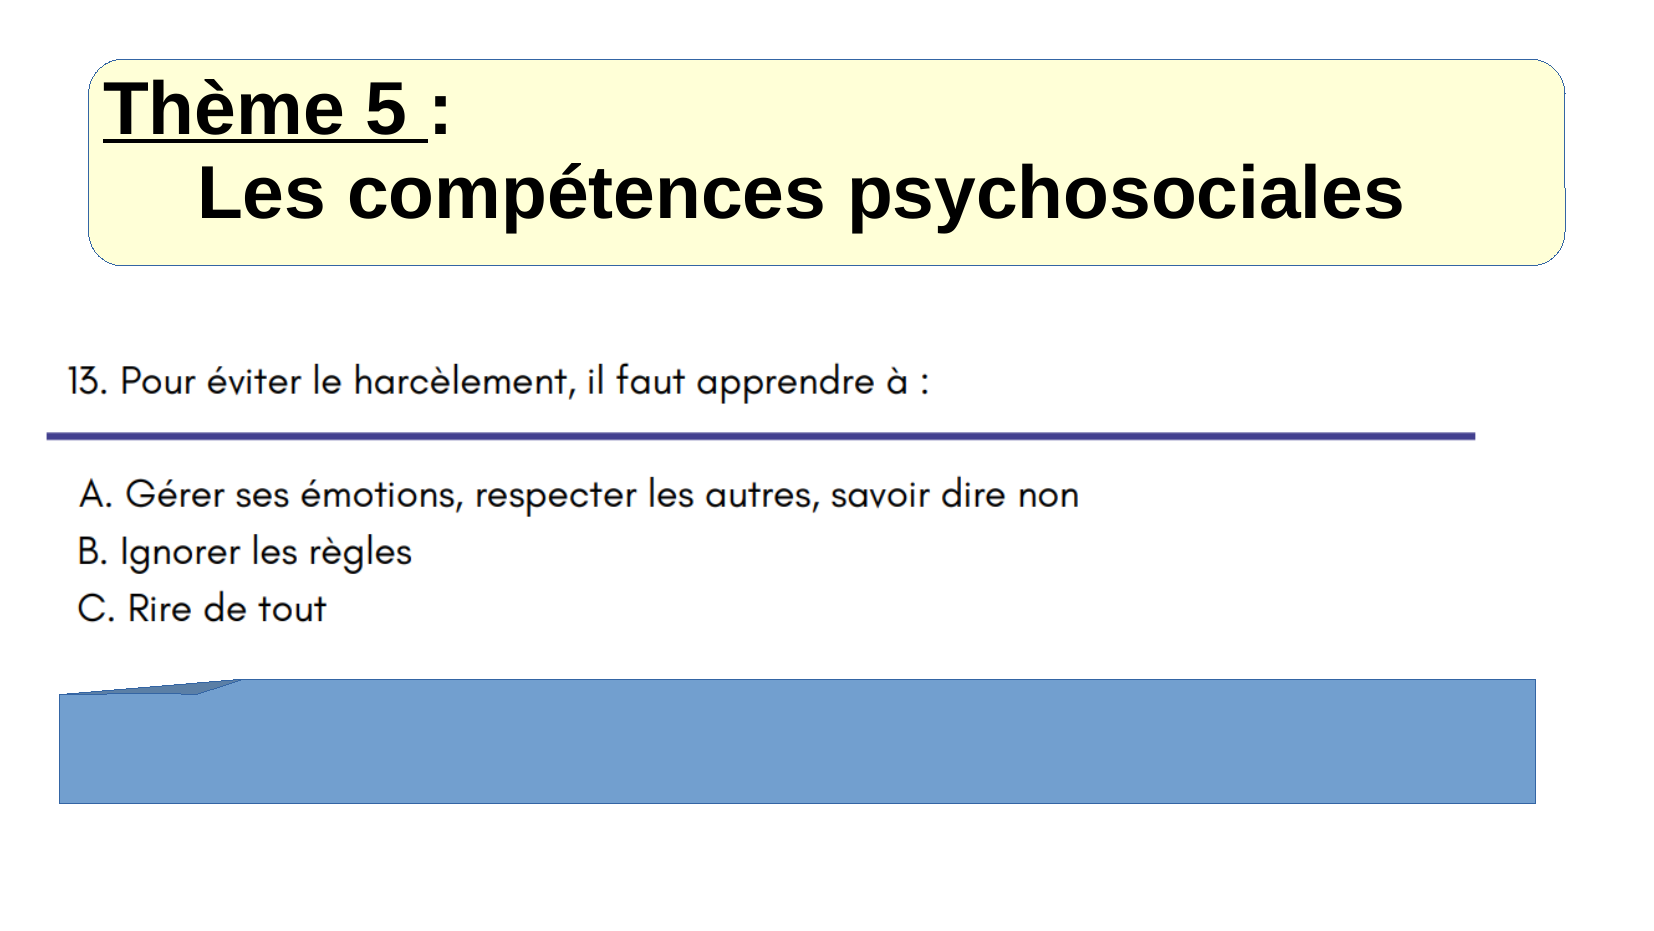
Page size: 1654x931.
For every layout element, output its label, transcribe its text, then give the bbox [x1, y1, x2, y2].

text_box [90, 59, 1566, 266]
text_box Thème 5 : Les compétences psychosociales [88, 59, 1536, 242]
text_box [59, 679, 1536, 804]
picture [43, 354, 1476, 644]
